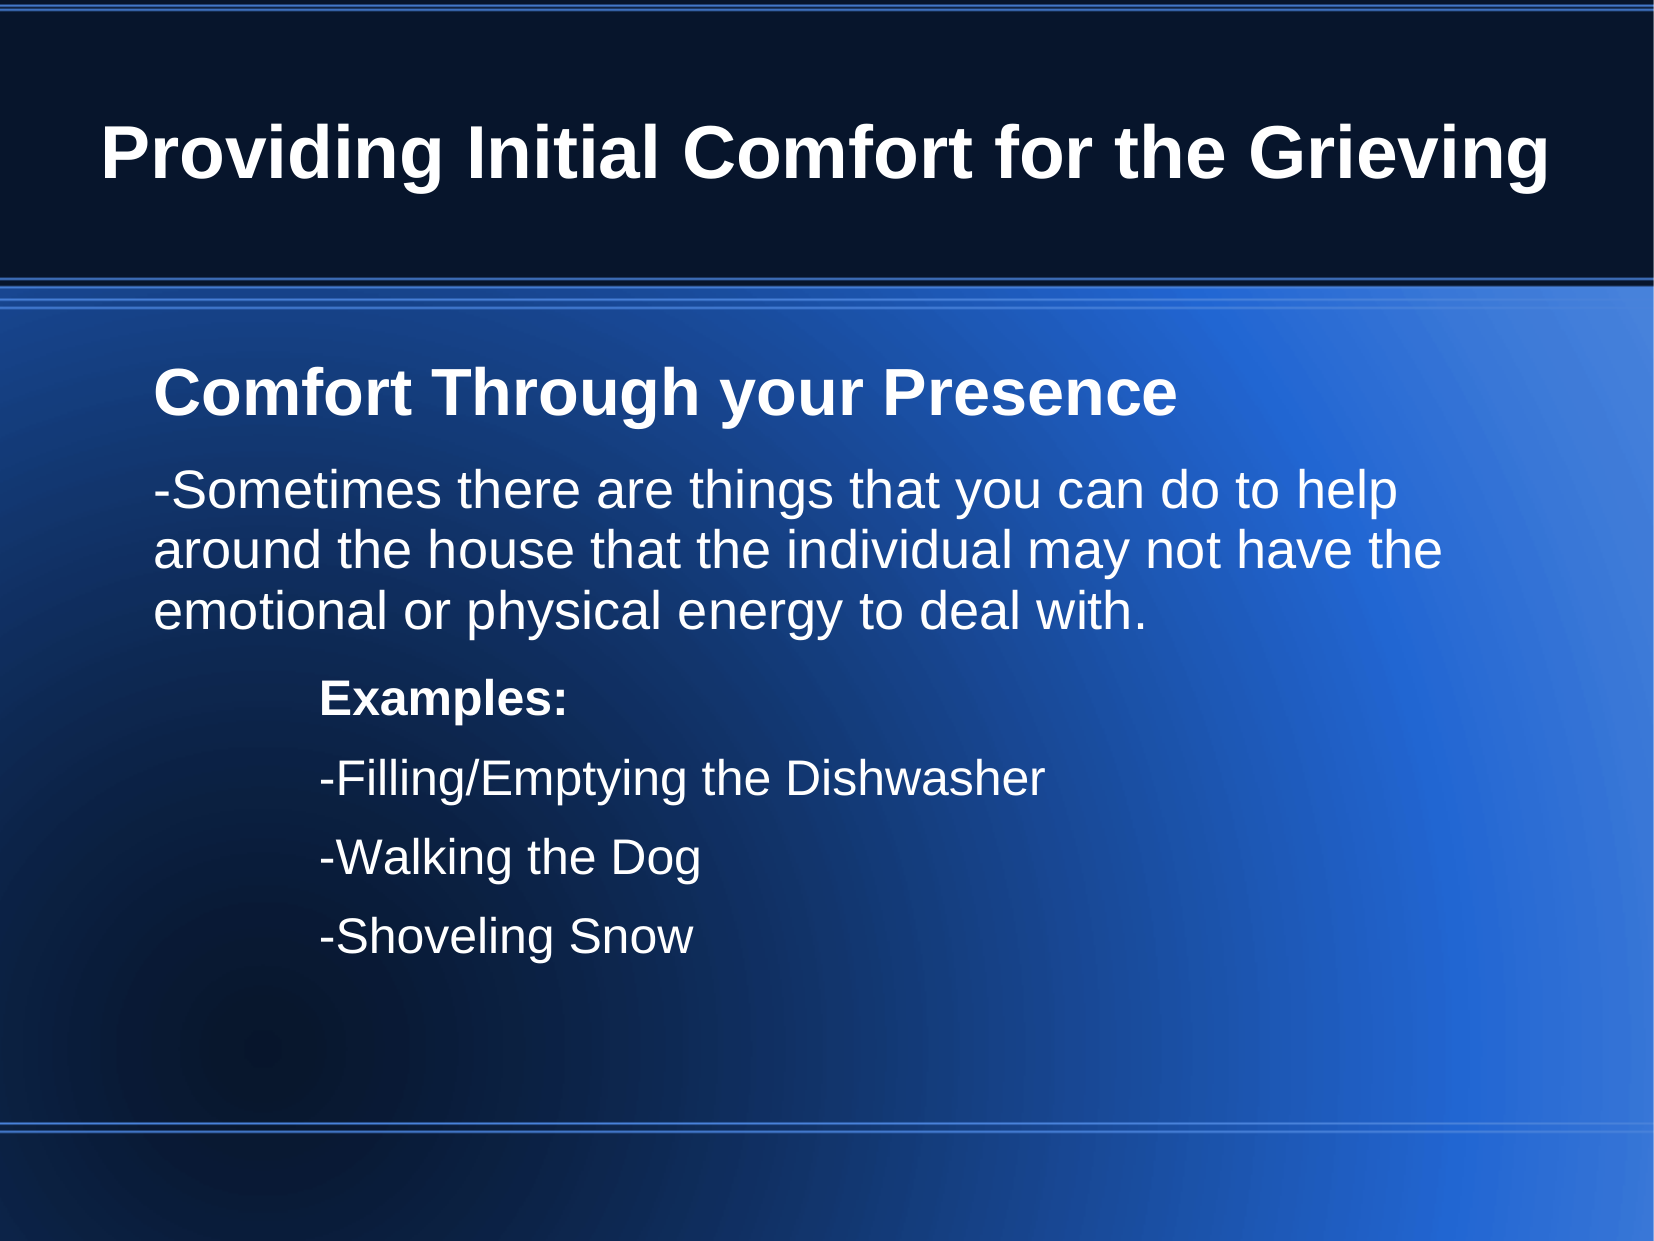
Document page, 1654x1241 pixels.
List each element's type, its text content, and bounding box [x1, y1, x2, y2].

title Providing Initial Comfort for the Grieving [82, 49, 1571, 257]
picture [0, 0, 1654, 1241]
list Comfort Through your Presence -Sometimes there are things that you can do to help around the house that the individual may not have the emotional or physical energy to deal with. Examples: -Filling/Emptying the Dishwasher -Walking the Dog -Shoveling Snow [82, 355, 1571, 1058]
